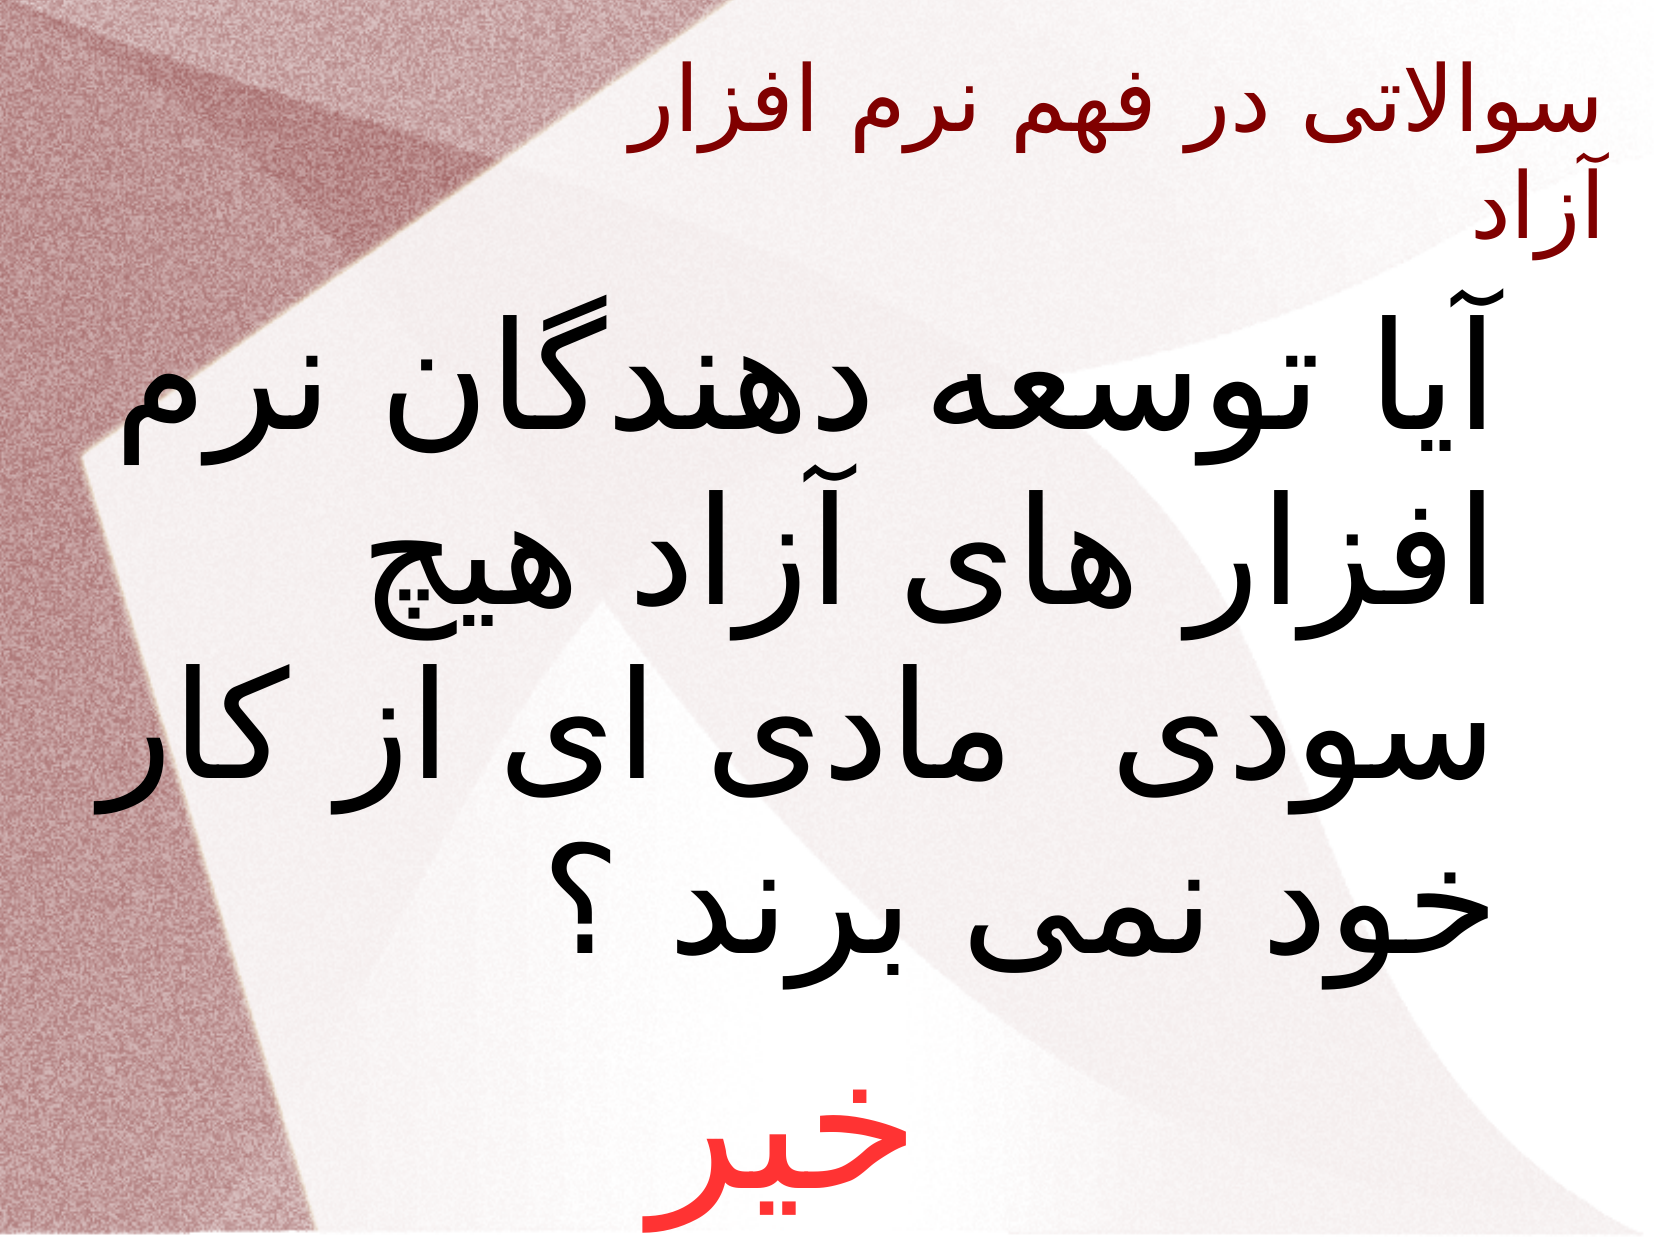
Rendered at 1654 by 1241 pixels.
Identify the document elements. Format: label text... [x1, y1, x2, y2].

list آیا توسعه دهندگان نرم افزار های آزاد هیچ سودی مادی ای از کار خود نمی برند ؟ خیر [82, 290, 1571, 1240]
picture [0, 0, 1654, 1241]
title سوالاتی در فهم نرم افزار آزاد [596, 49, 1607, 257]
